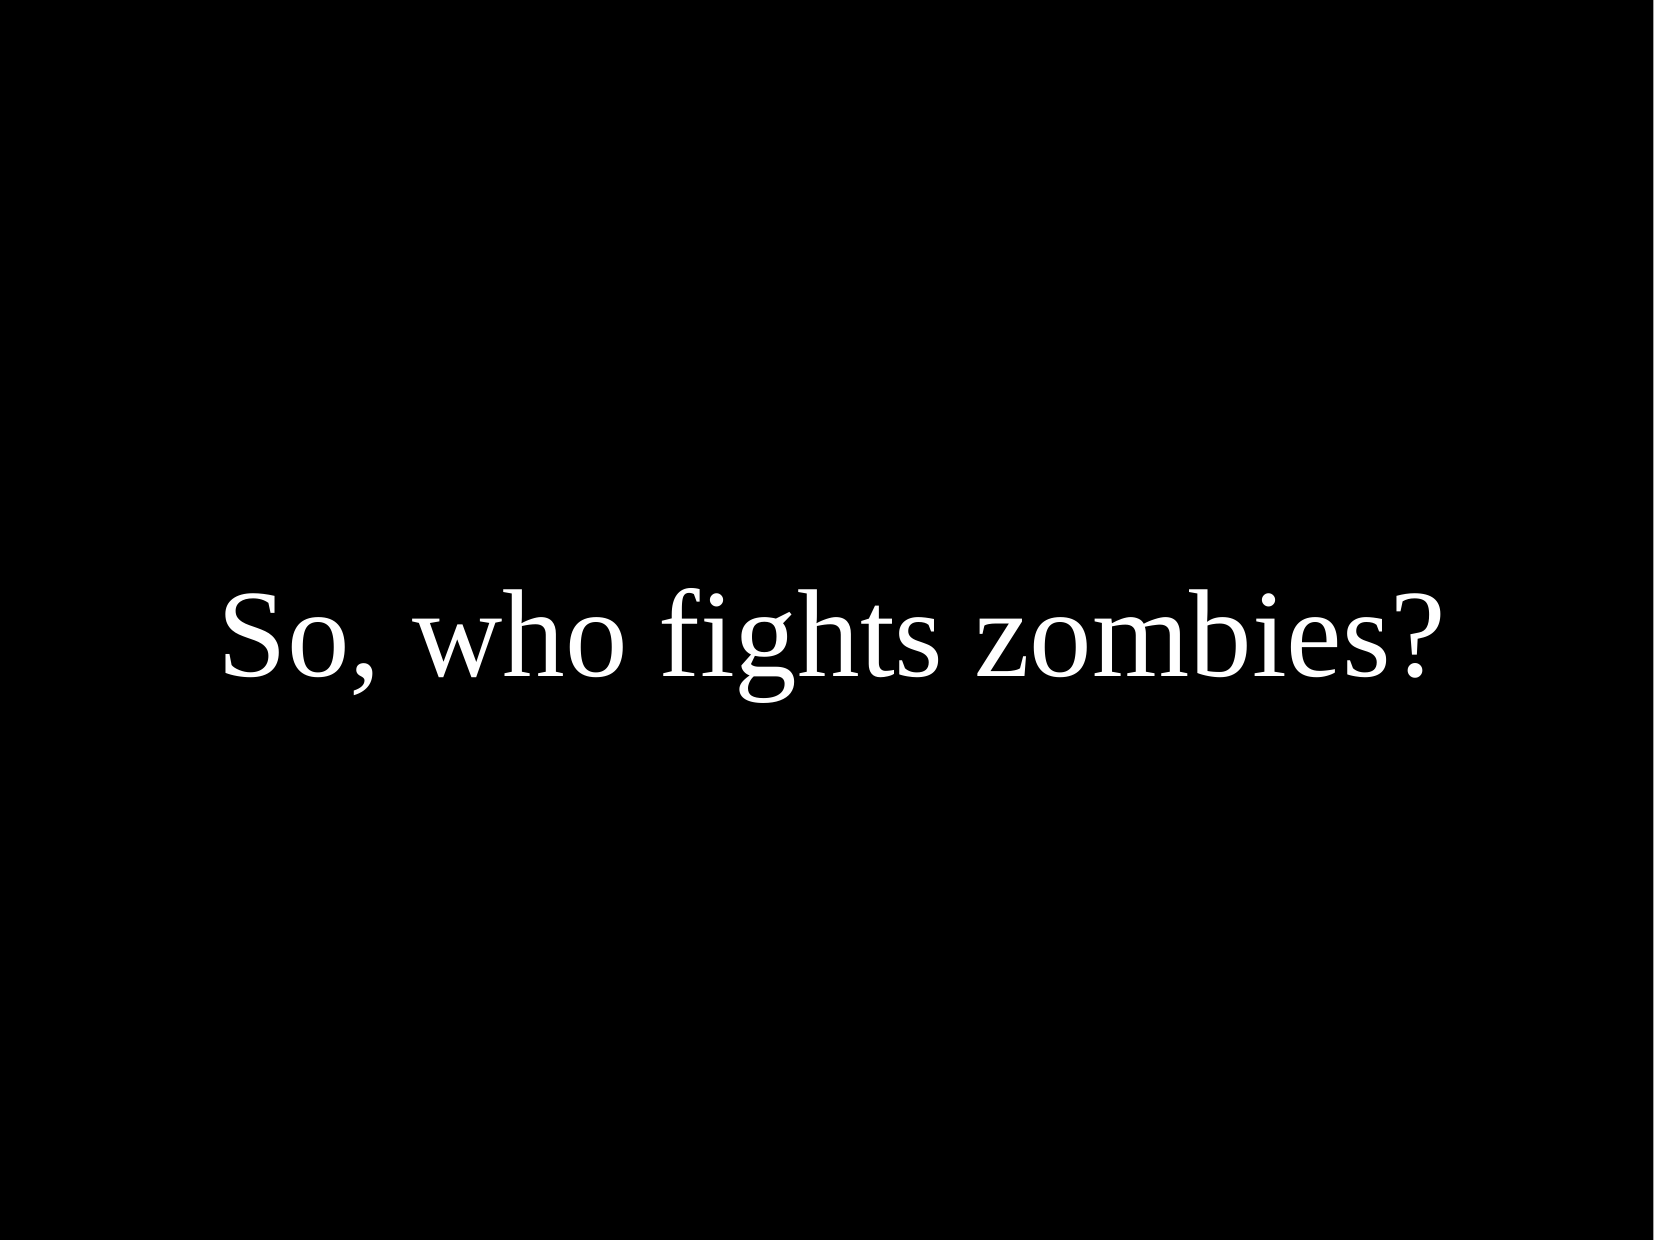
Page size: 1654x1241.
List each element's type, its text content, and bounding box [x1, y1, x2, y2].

title So, who fights zombies? [88, 489, 1577, 781]
